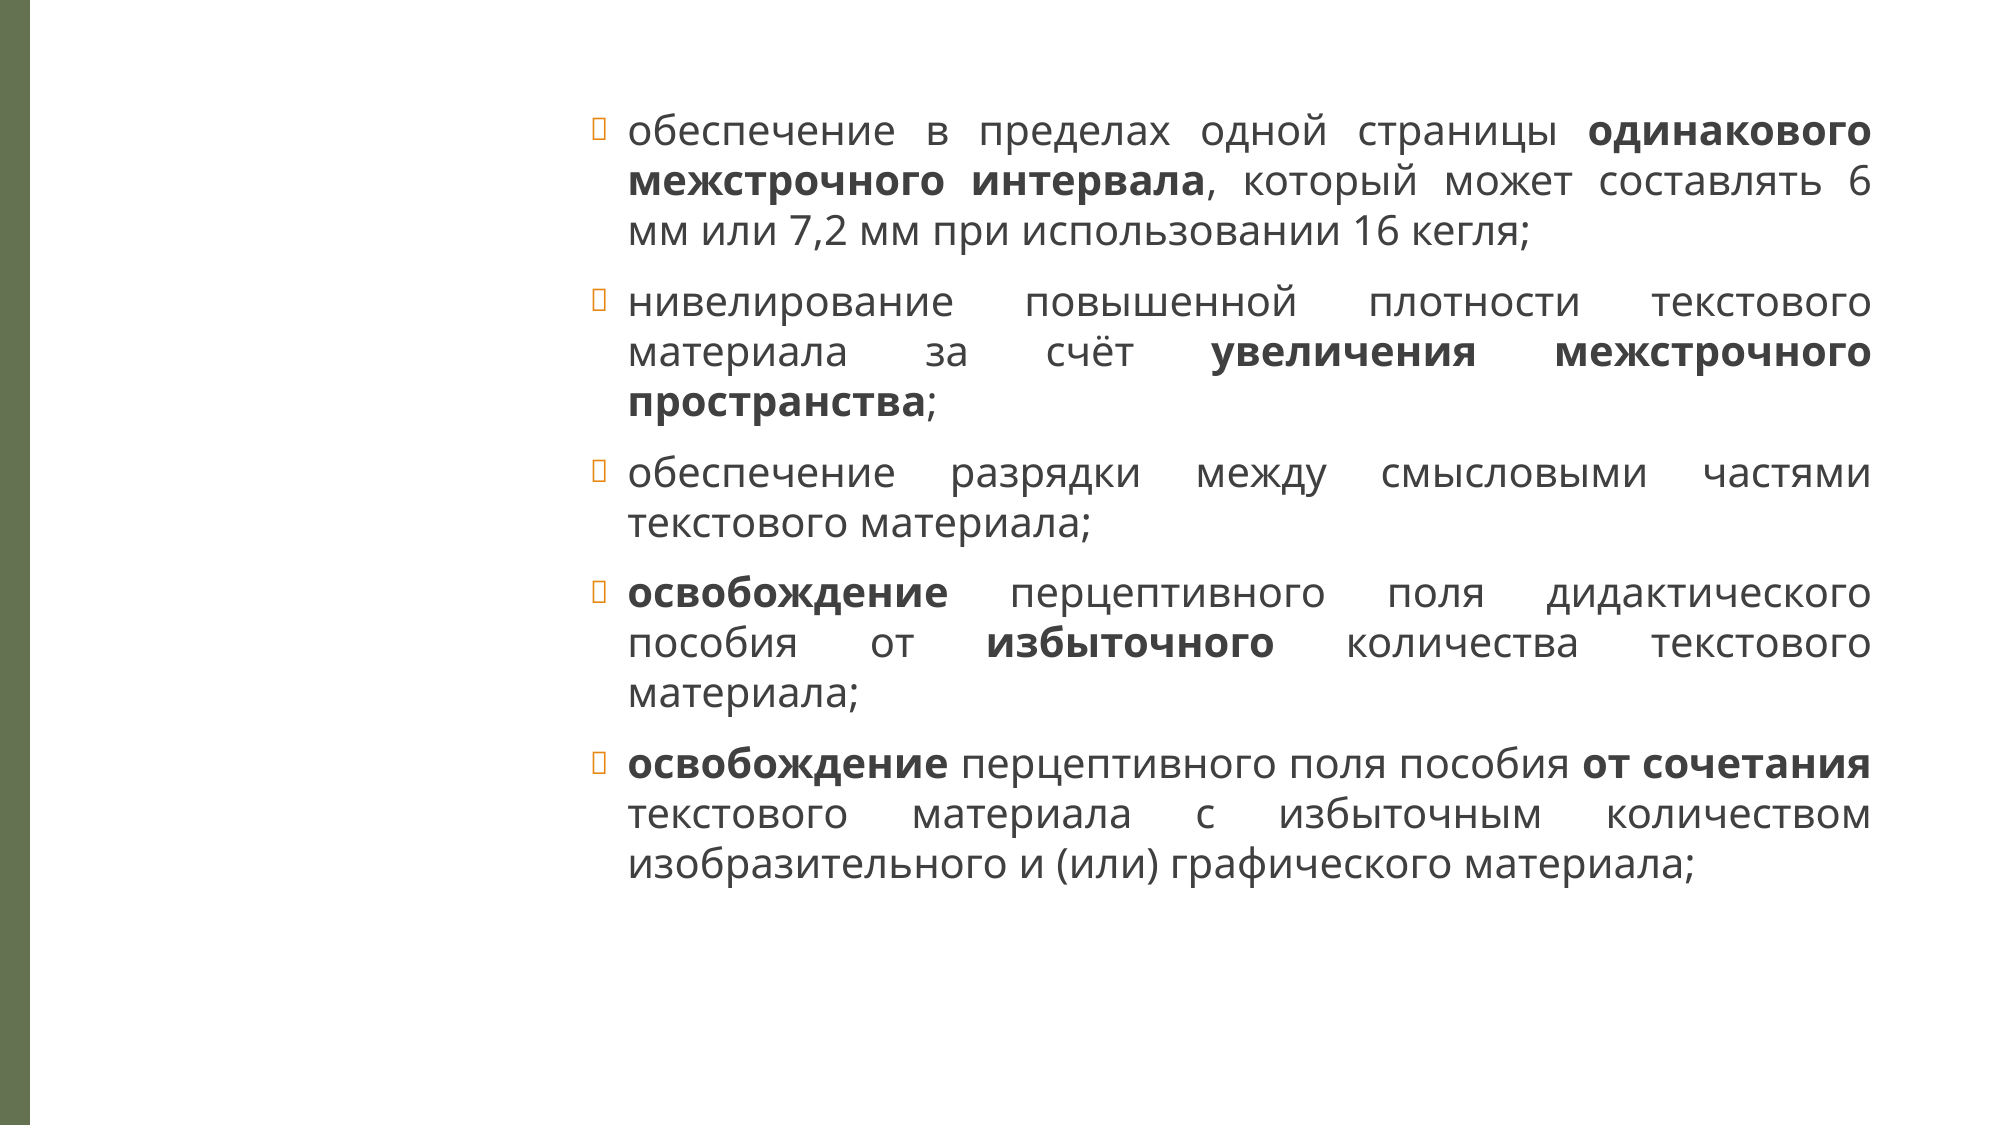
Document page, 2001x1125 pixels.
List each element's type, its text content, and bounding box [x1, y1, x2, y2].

list обеспечение в пределах одной страницы одинакового межстрочного интервала, который может составлять 6 мм или 7,2 мм при использовании 16 кегля; нивелирование повышенной плотности текстового материала за счёт увеличения межстрочного пространства; обеспечение разрядки между смысловыми частями текстового материала; освобождение перцептивного поля дидактического пособия от избыточного количества текстового материала; освобождение перцептивного поля пособия от сочетания текстового материала с избыточным количеством изобразительного и (или) графического материала; [424, 88, 1888, 866]
